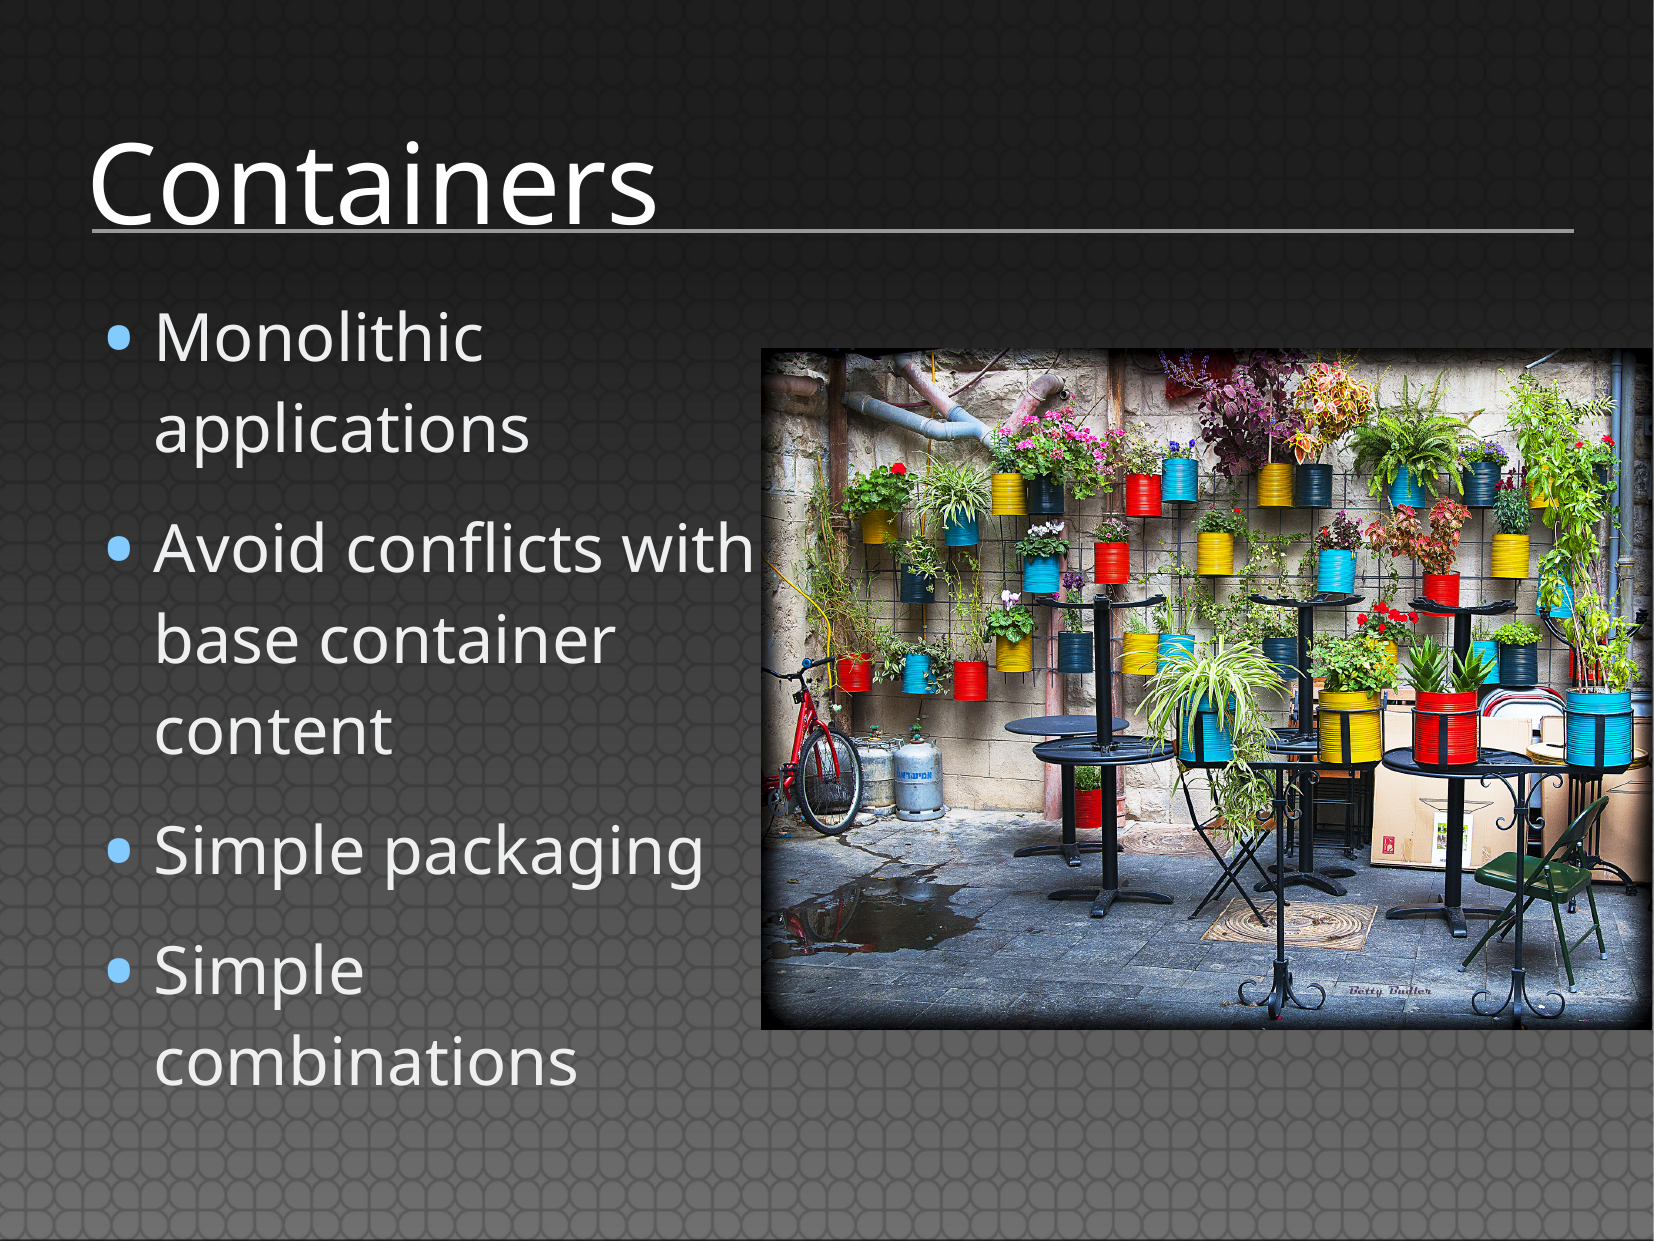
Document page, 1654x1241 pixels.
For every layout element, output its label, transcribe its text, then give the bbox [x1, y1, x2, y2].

title Containers [86, 112, 1576, 249]
picture [0, 0, 1654, 1241]
list Monolithic applications Avoid conflicts with base container content Simple packaging Simple combinations [82, 290, 763, 1133]
